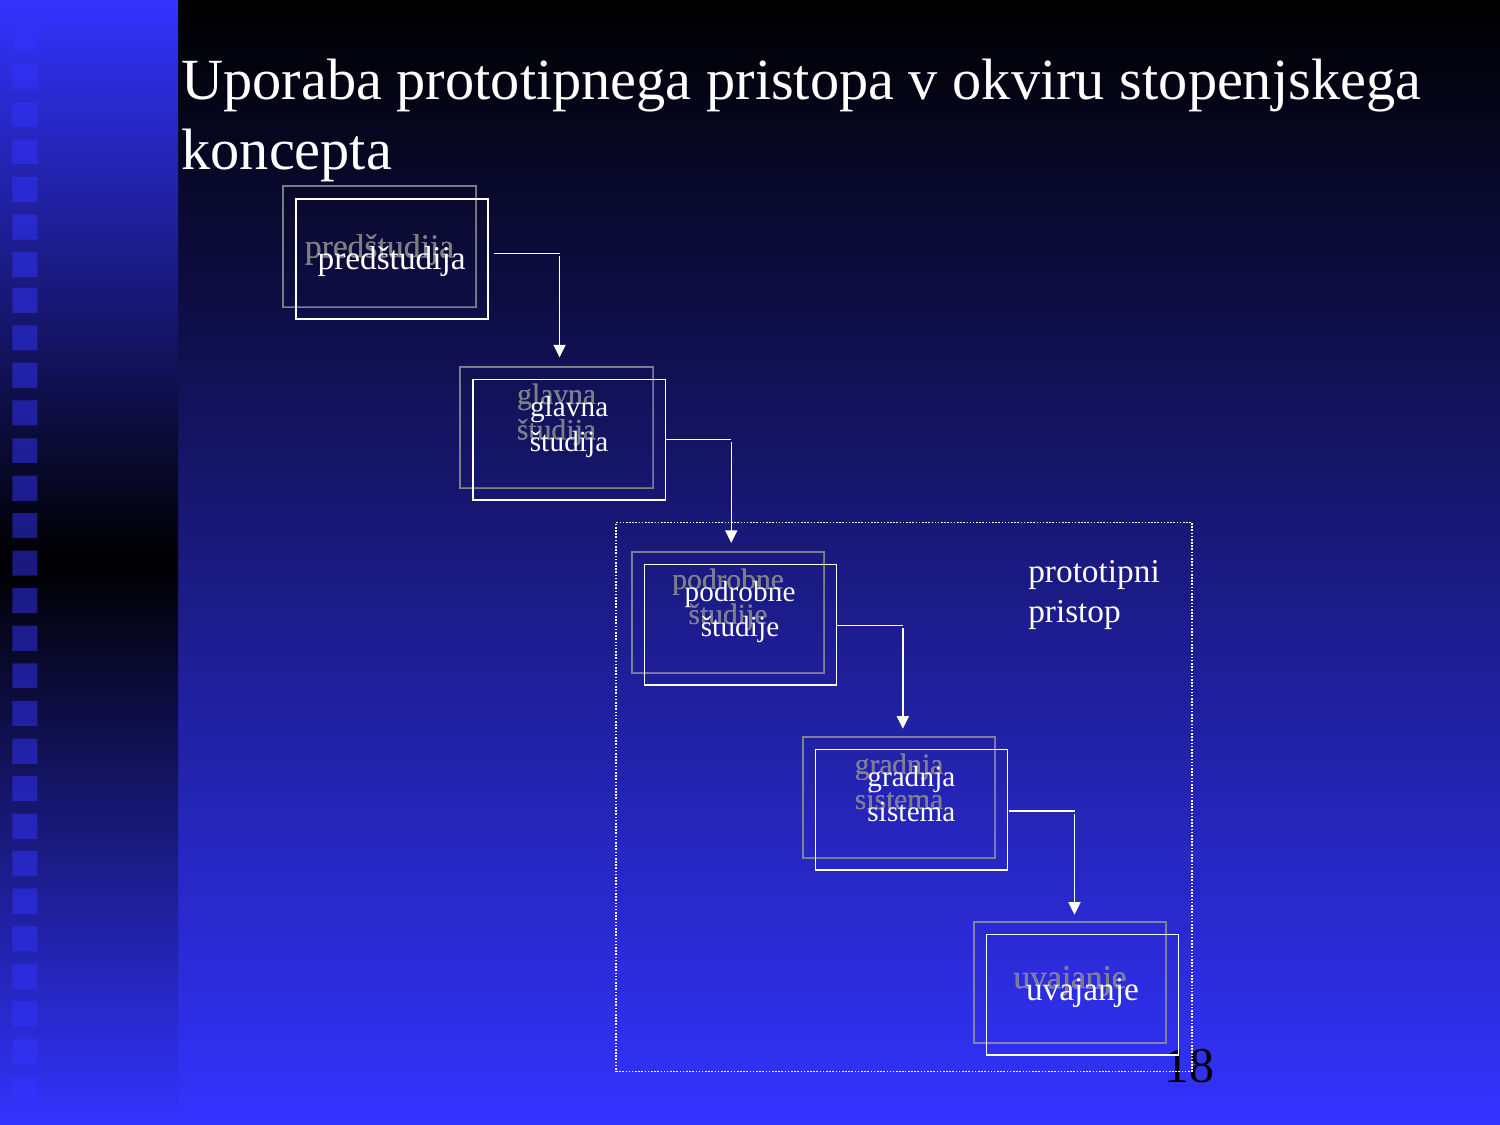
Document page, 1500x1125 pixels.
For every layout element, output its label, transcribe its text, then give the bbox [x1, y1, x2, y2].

text_box prototipni pristop [1013, 541, 1229, 666]
text_box podrobne študije [644, 564, 837, 686]
text_box uvajanje [986, 934, 1179, 1056]
text_box Uporaba prototipnega pristopa v okviru stopenjskega koncepta [166, 33, 1467, 189]
text_box glavna študija [473, 379, 666, 501]
text_box predštudija [295, 198, 488, 320]
text_box gradnja sistema [815, 749, 1008, 871]
